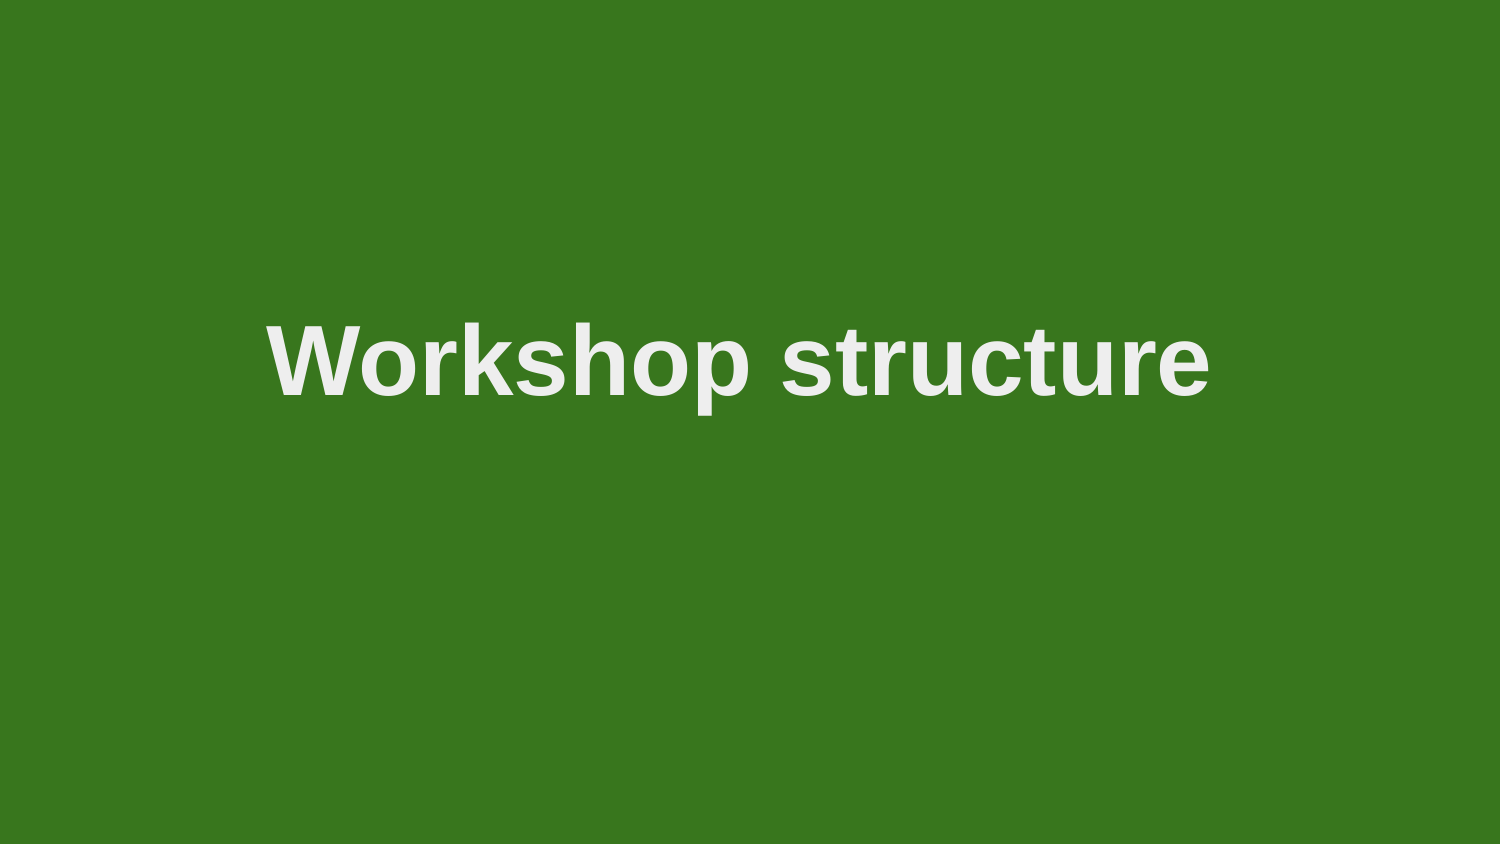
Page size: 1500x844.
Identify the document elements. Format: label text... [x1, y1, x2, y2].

title Workshop structure [40, 244, 1439, 467]
